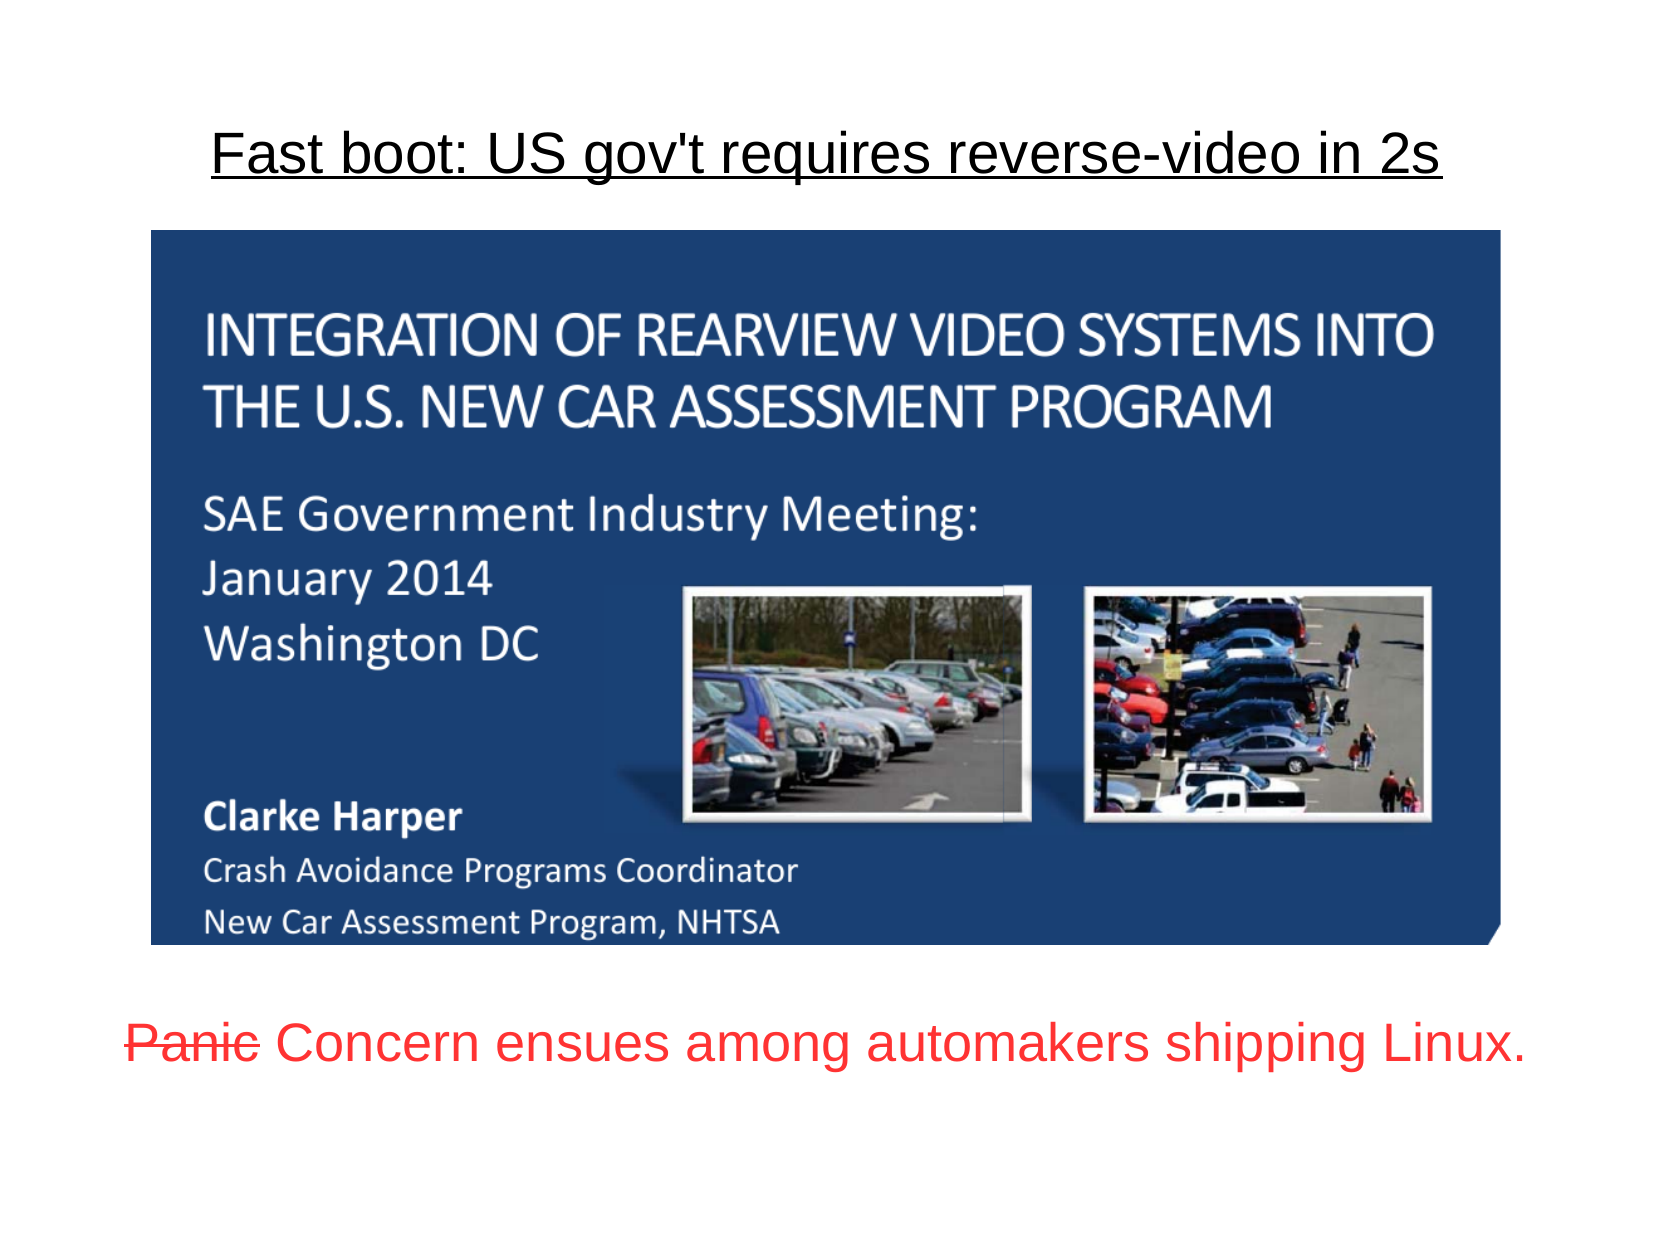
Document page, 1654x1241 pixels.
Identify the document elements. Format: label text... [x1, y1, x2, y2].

text_box Panic Concern ensues among automakers shipping Linux. [109, 1005, 1545, 1071]
title Fast boot: US gov't requires reverse-video in 2s [82, 49, 1571, 257]
picture [151, 230, 1502, 945]
